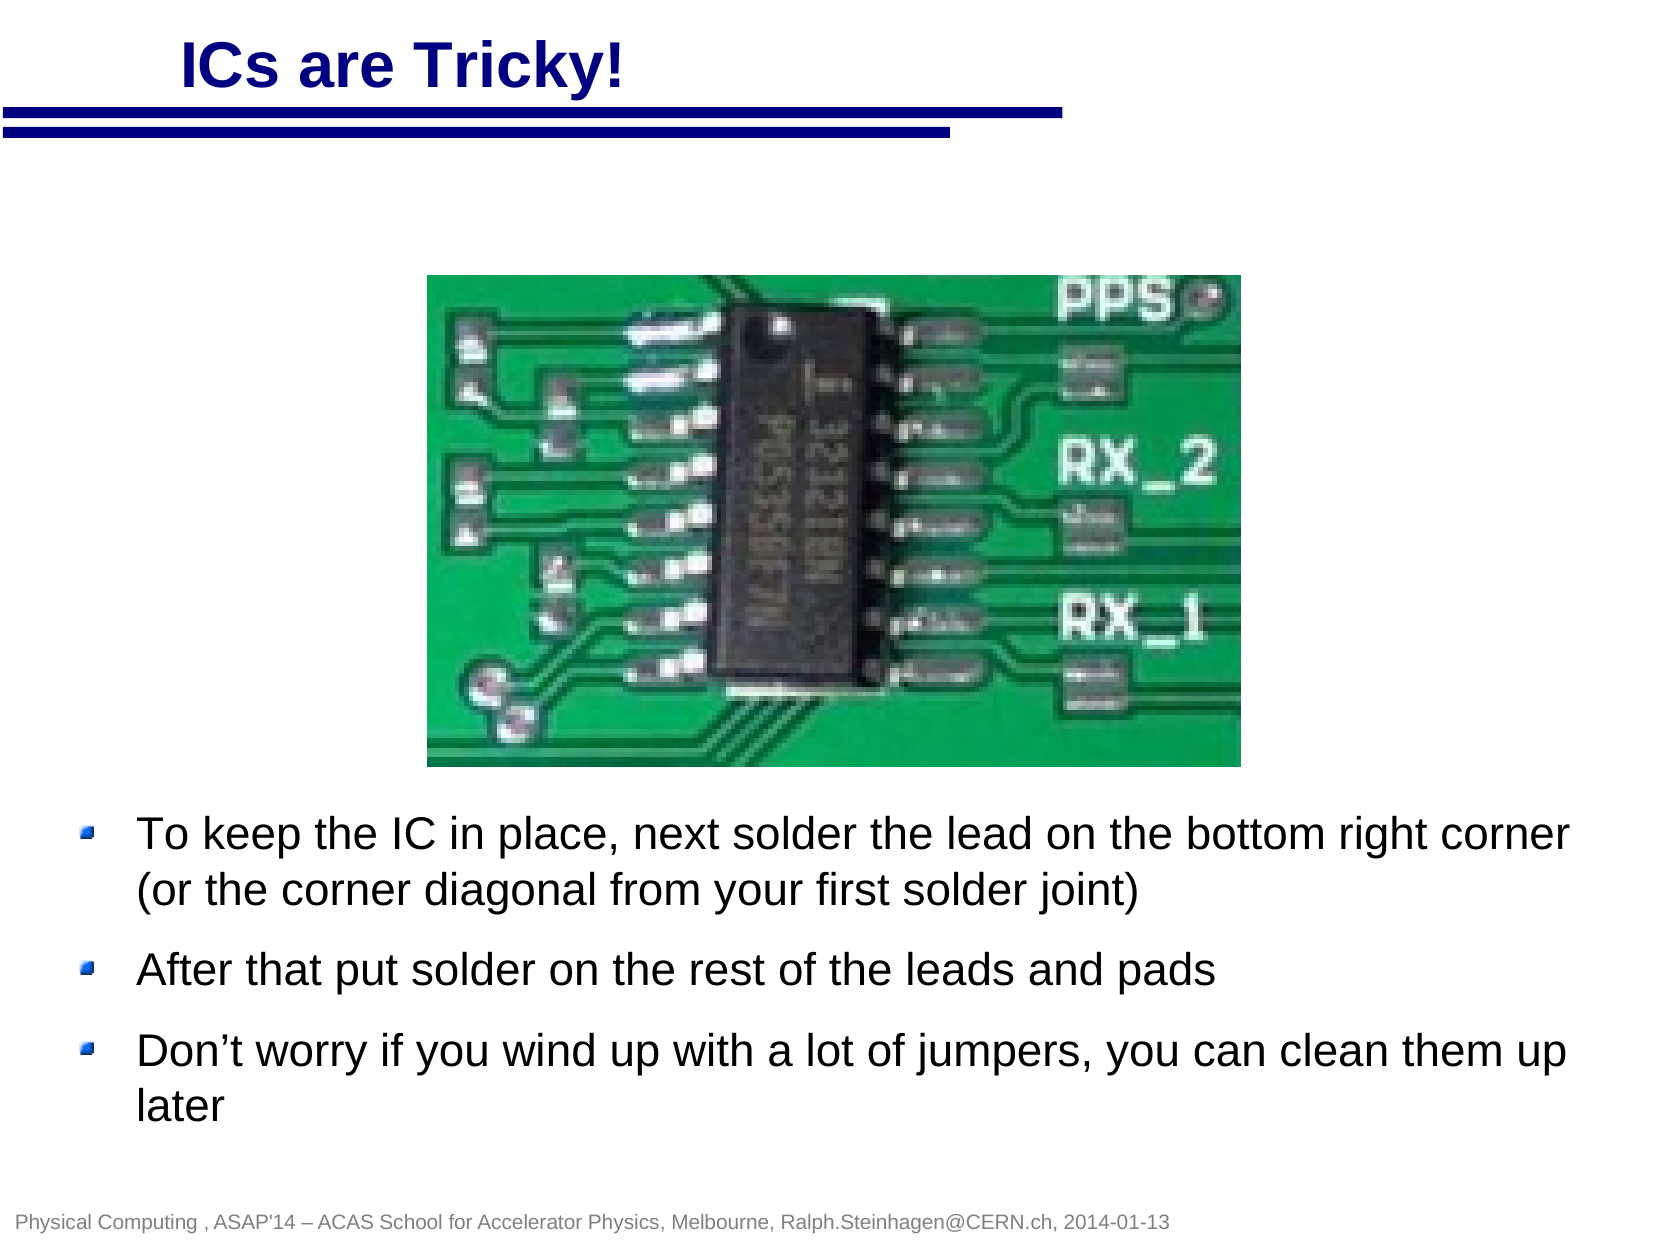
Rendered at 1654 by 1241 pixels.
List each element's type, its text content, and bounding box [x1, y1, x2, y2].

title ICs are Tricky! [165, 0, 1323, 124]
picture [427, 275, 1241, 767]
list To keep the IC in place, next solder the lead on the bottom right corner (or the corner diagonal from your first solder joint) After that put solder on the rest of the leads and pads Don’t worry if you wind up with a lot of jumpers, you can clean them up later [65, 796, 1628, 1205]
